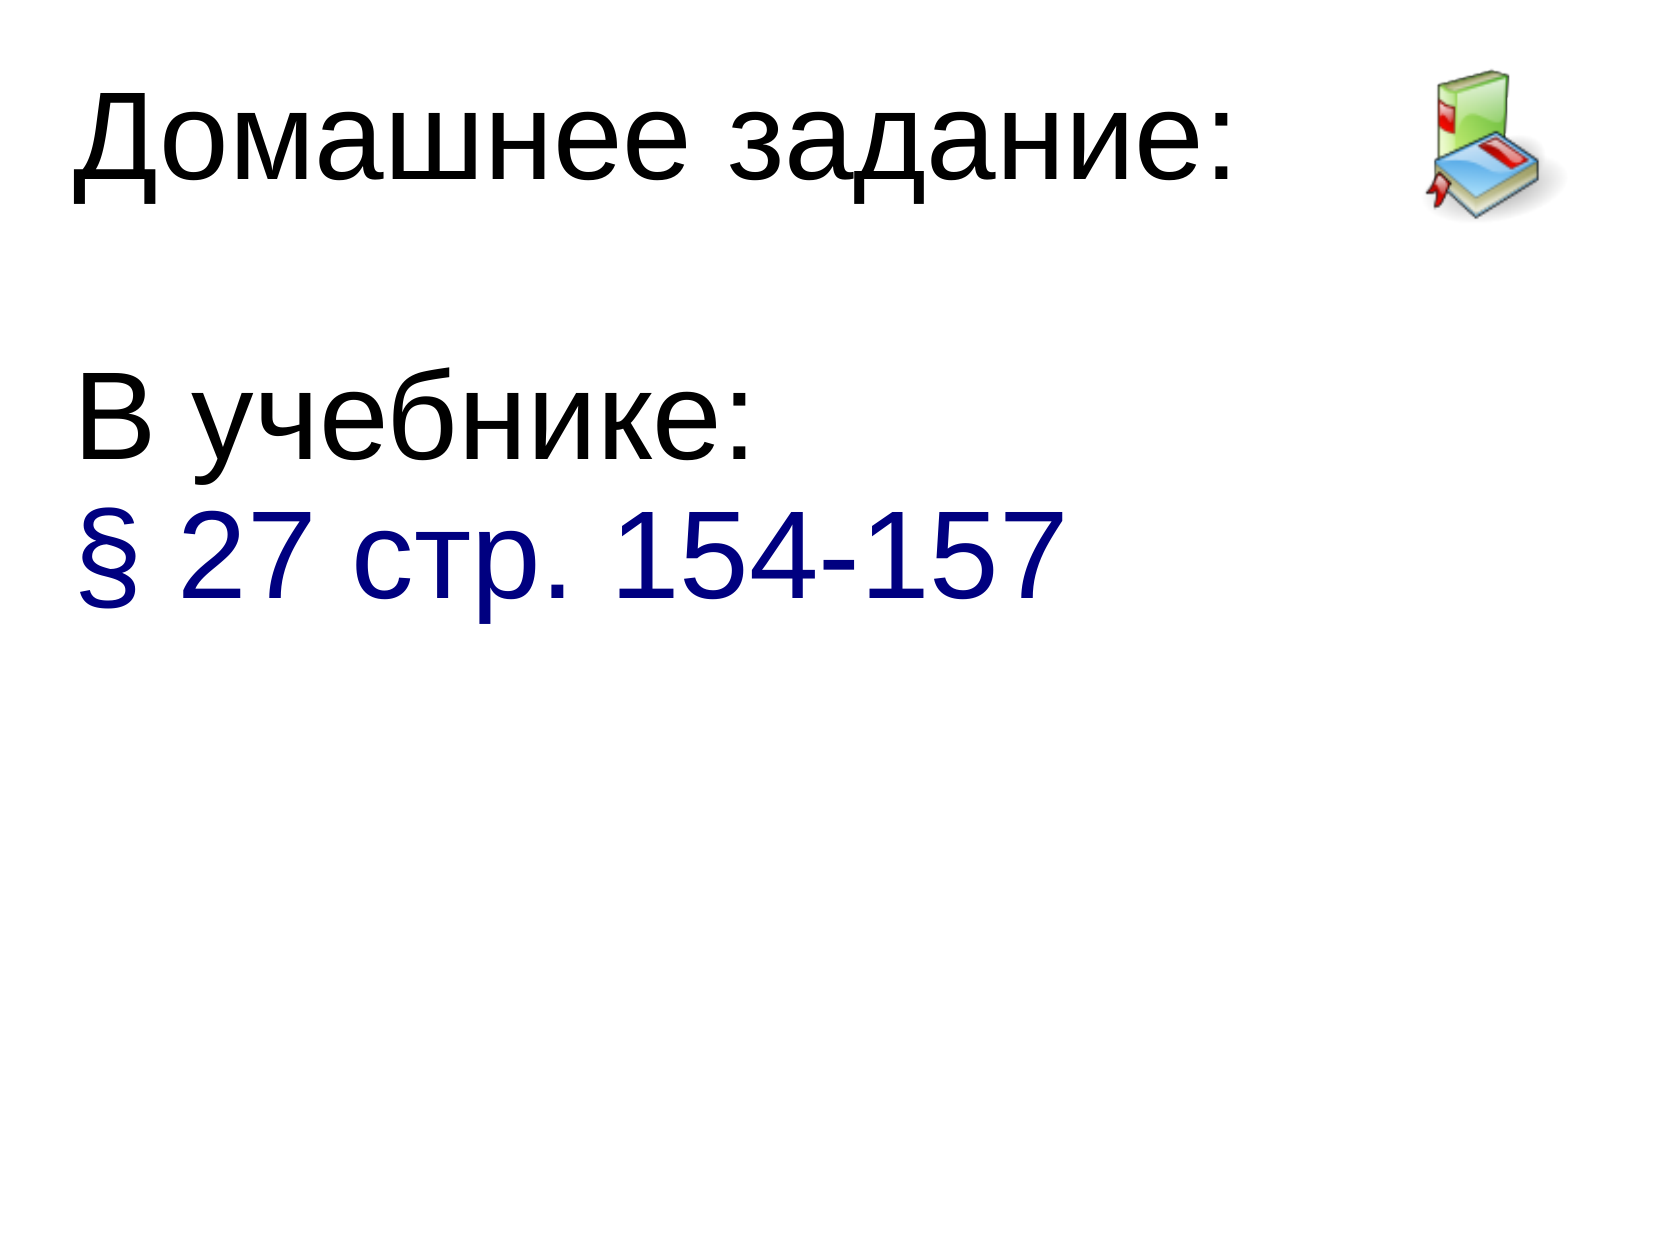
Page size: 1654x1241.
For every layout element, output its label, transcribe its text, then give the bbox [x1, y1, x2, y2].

picture [1417, 58, 1572, 237]
text_box Домашнее задание: В учебнике: § 27 стр. 154-157 [59, 59, 1595, 820]
